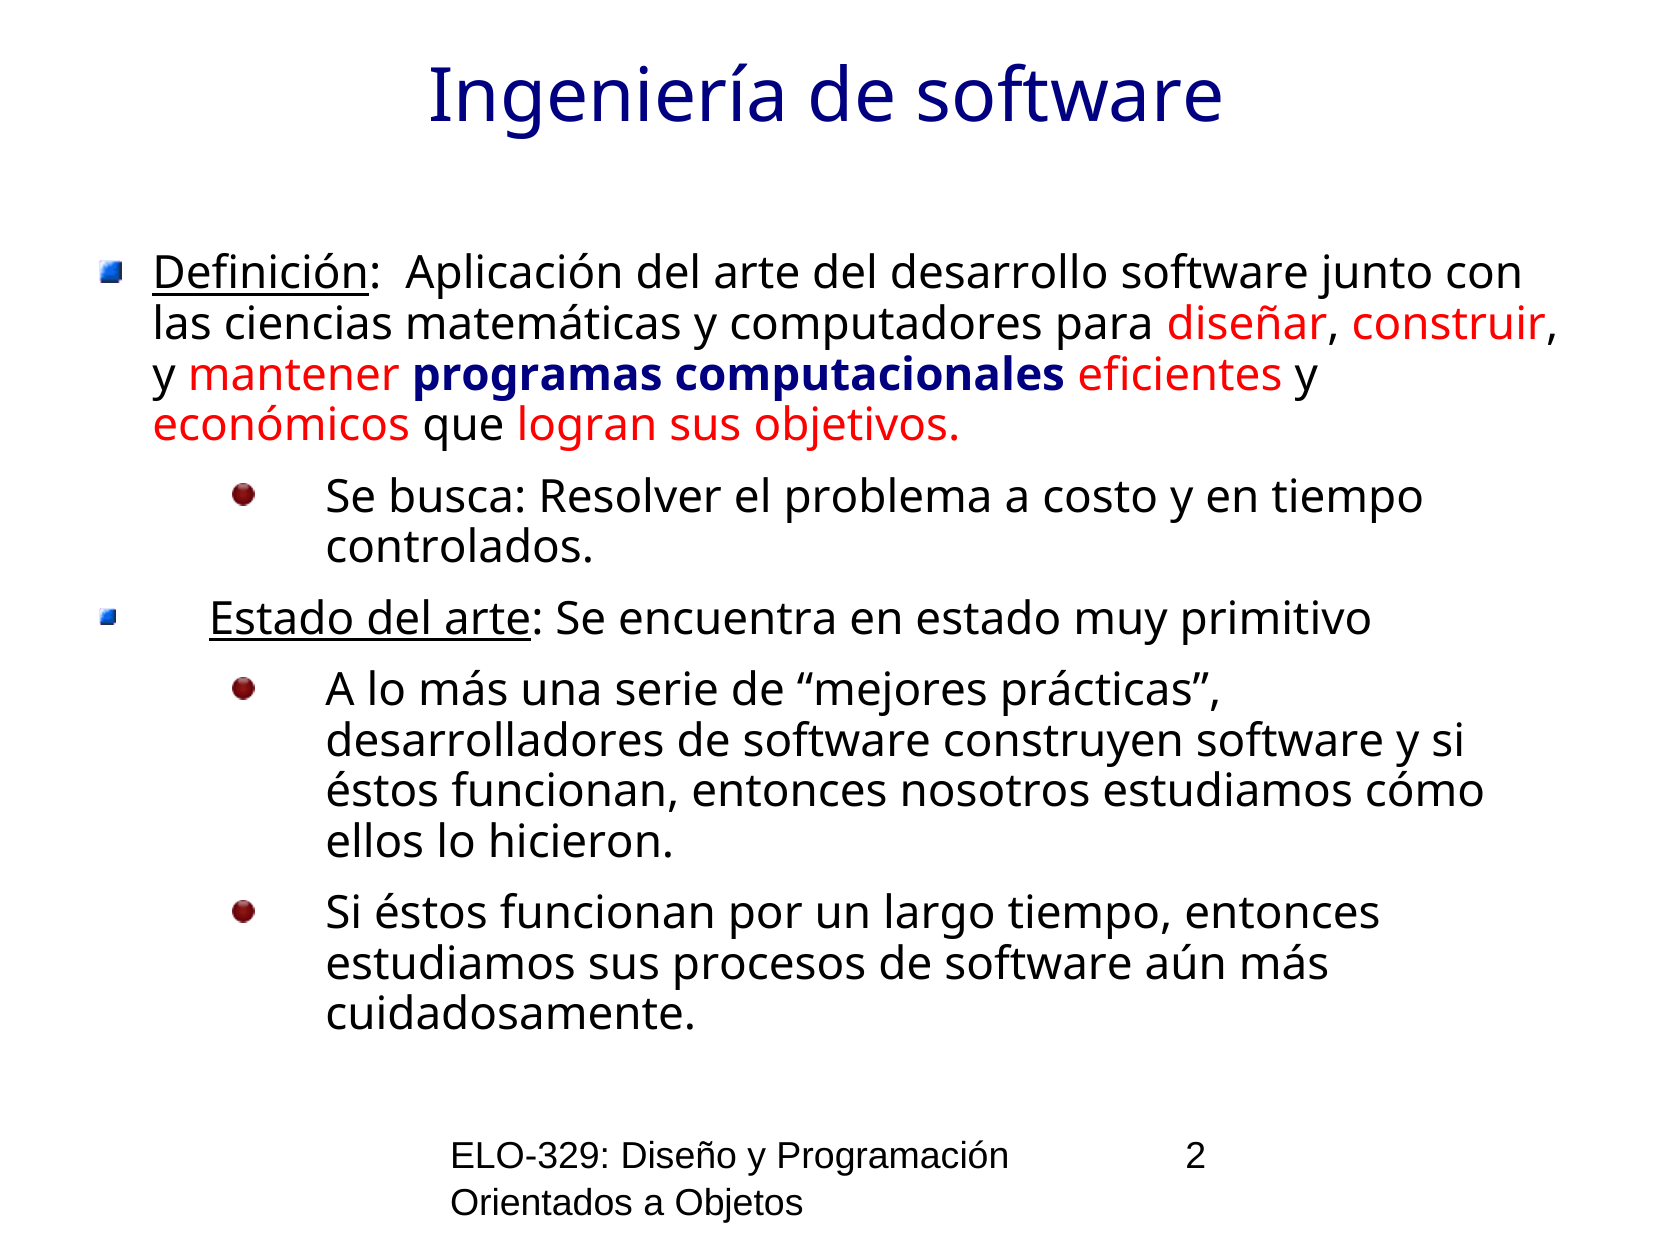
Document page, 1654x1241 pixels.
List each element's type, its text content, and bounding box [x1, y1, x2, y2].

list Definición: Aplicación del arte del desarrollo software junto con las ciencias matemáticas y computadores para diseñar, construir, y mantener programas computacionales eficientes y económicos que logran sus objetivos. Se busca: Resolver el problema a costo y en tiempo controlados. Estado del arte: Se encuentra en estado muy primitivo A lo más una serie de “mejores prácticas”, desarrolladores de software construyen software y si éstos funcionan, entonces nosotros estudiamos cómo ellos lo hicieron. Si éstos funcionan por un largo tiempo, entonces estudiamos sus procesos de software aún más cuidadosamente. [82, 168, 1573, 1097]
title Ingeniería de software [82, 43, 1571, 144]
